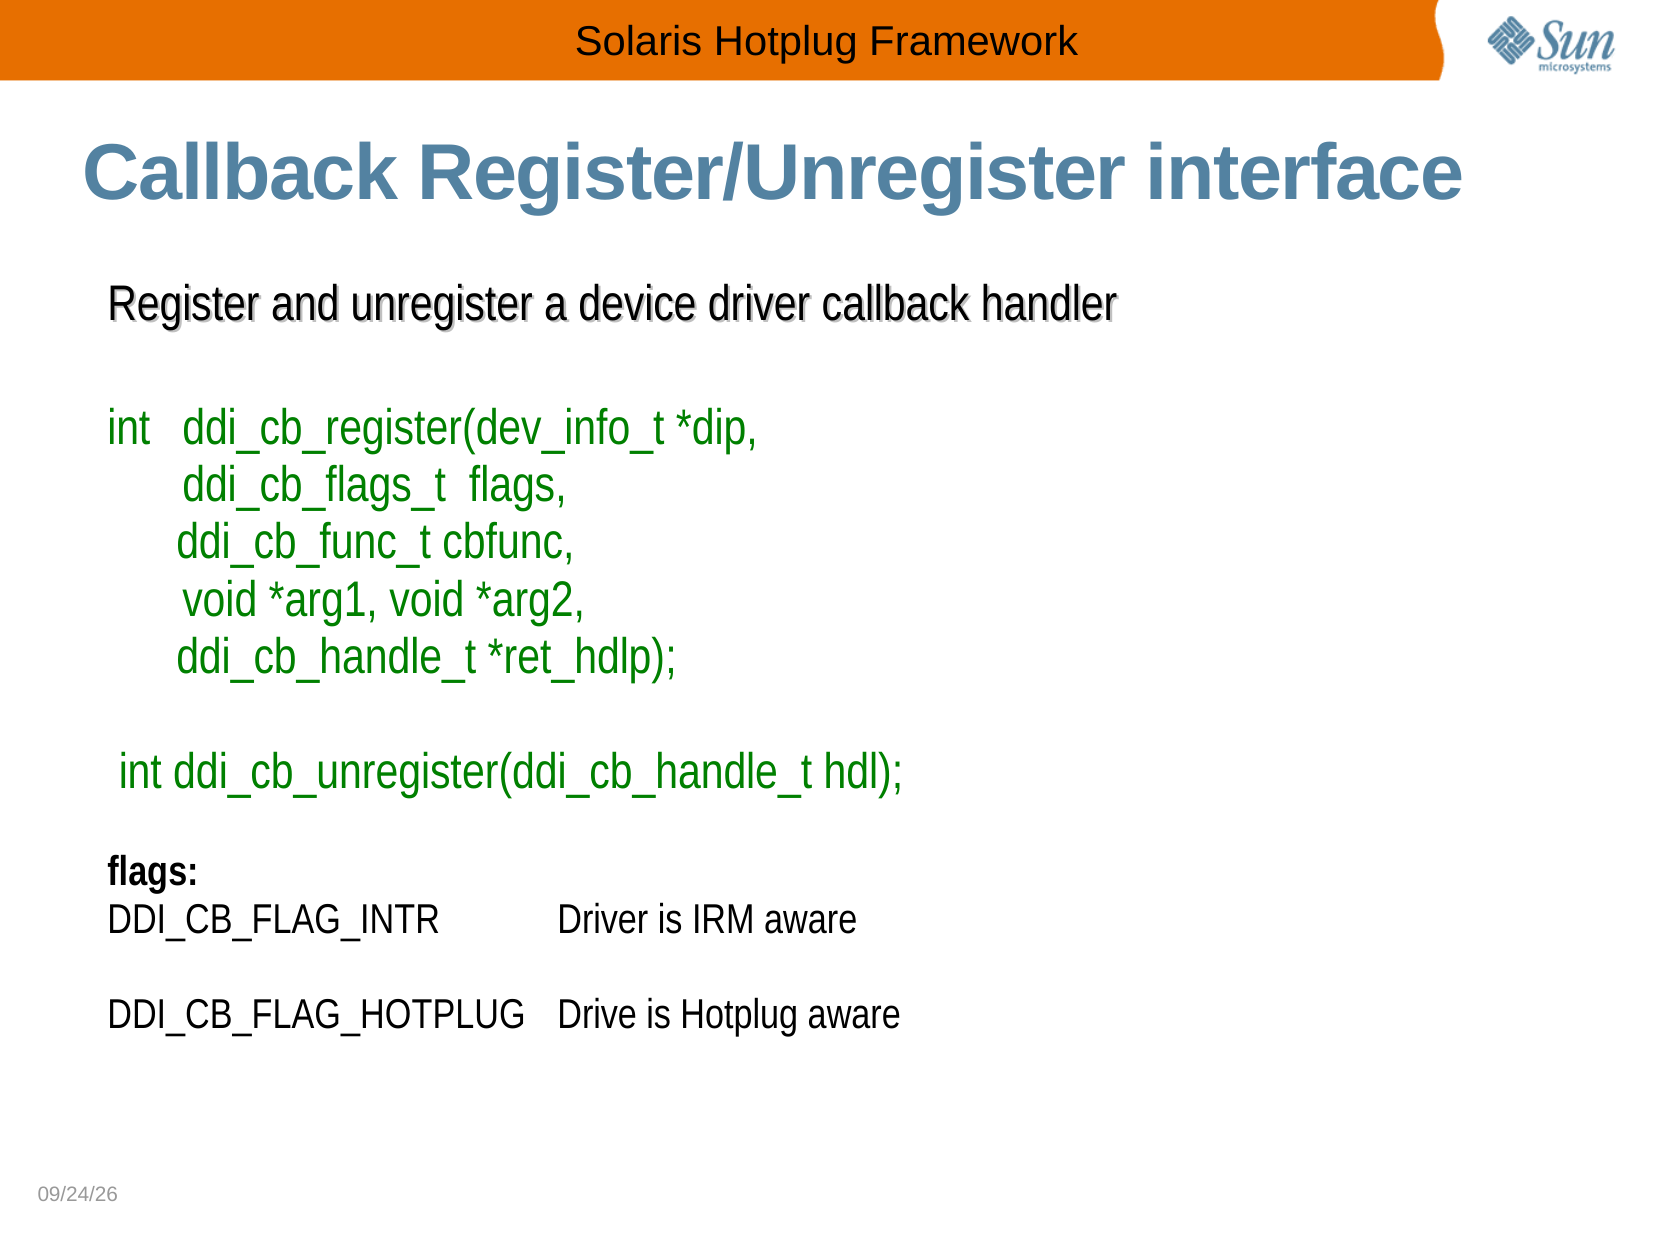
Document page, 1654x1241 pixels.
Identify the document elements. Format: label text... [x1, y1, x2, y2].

text_box Register and unregister a device driver callback handler int ddi_cb_register(dev_info_t *dip, ddi_cb_flags_t flags, ddi_cb_func_t cbfunc, void *arg1, void *arg2, ddi_cb_handle_t *ret_hdlp); int ddi_cb_unregister(ddi_cb_handle_t hdl); flags: DDI_CB_FLAG_INTR Driver is IRM aware DDI_CB_FLAG_HOTPLUG Drive is Hotplug aware [92, 266, 1565, 1163]
picture [0, 0, 1654, 83]
title Callback Register/Unregister interface [82, 135, 1585, 226]
